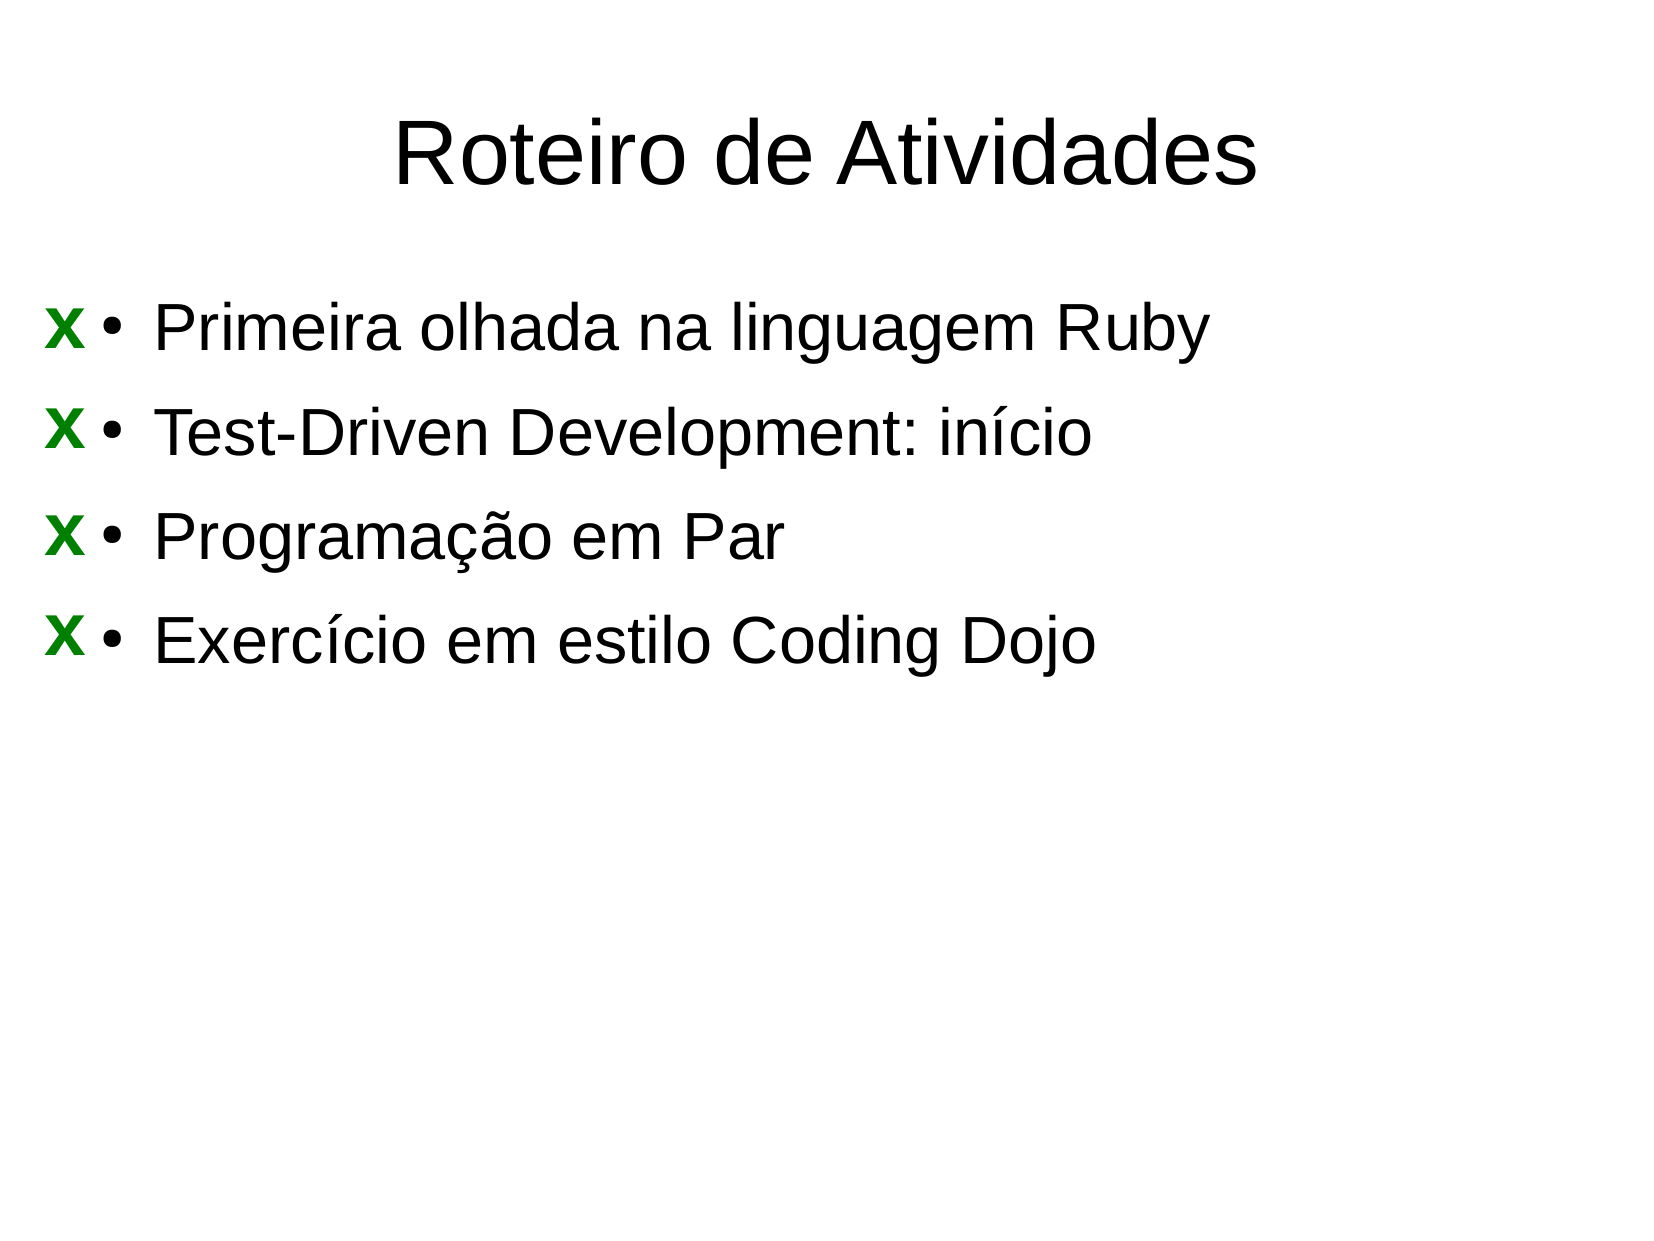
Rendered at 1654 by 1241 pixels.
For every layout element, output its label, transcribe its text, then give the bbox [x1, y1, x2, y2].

title Roteiro de Atividades [82, 49, 1571, 257]
text_box x [29, 480, 101, 579]
text_box x [29, 580, 101, 680]
text_box x [29, 273, 101, 373]
list Primeira olhada na linguagem Ruby Test-Driven Development: início Programação em Par Exercício em estilo Coding Dojo [82, 290, 1571, 1109]
text_box x [29, 373, 101, 473]
